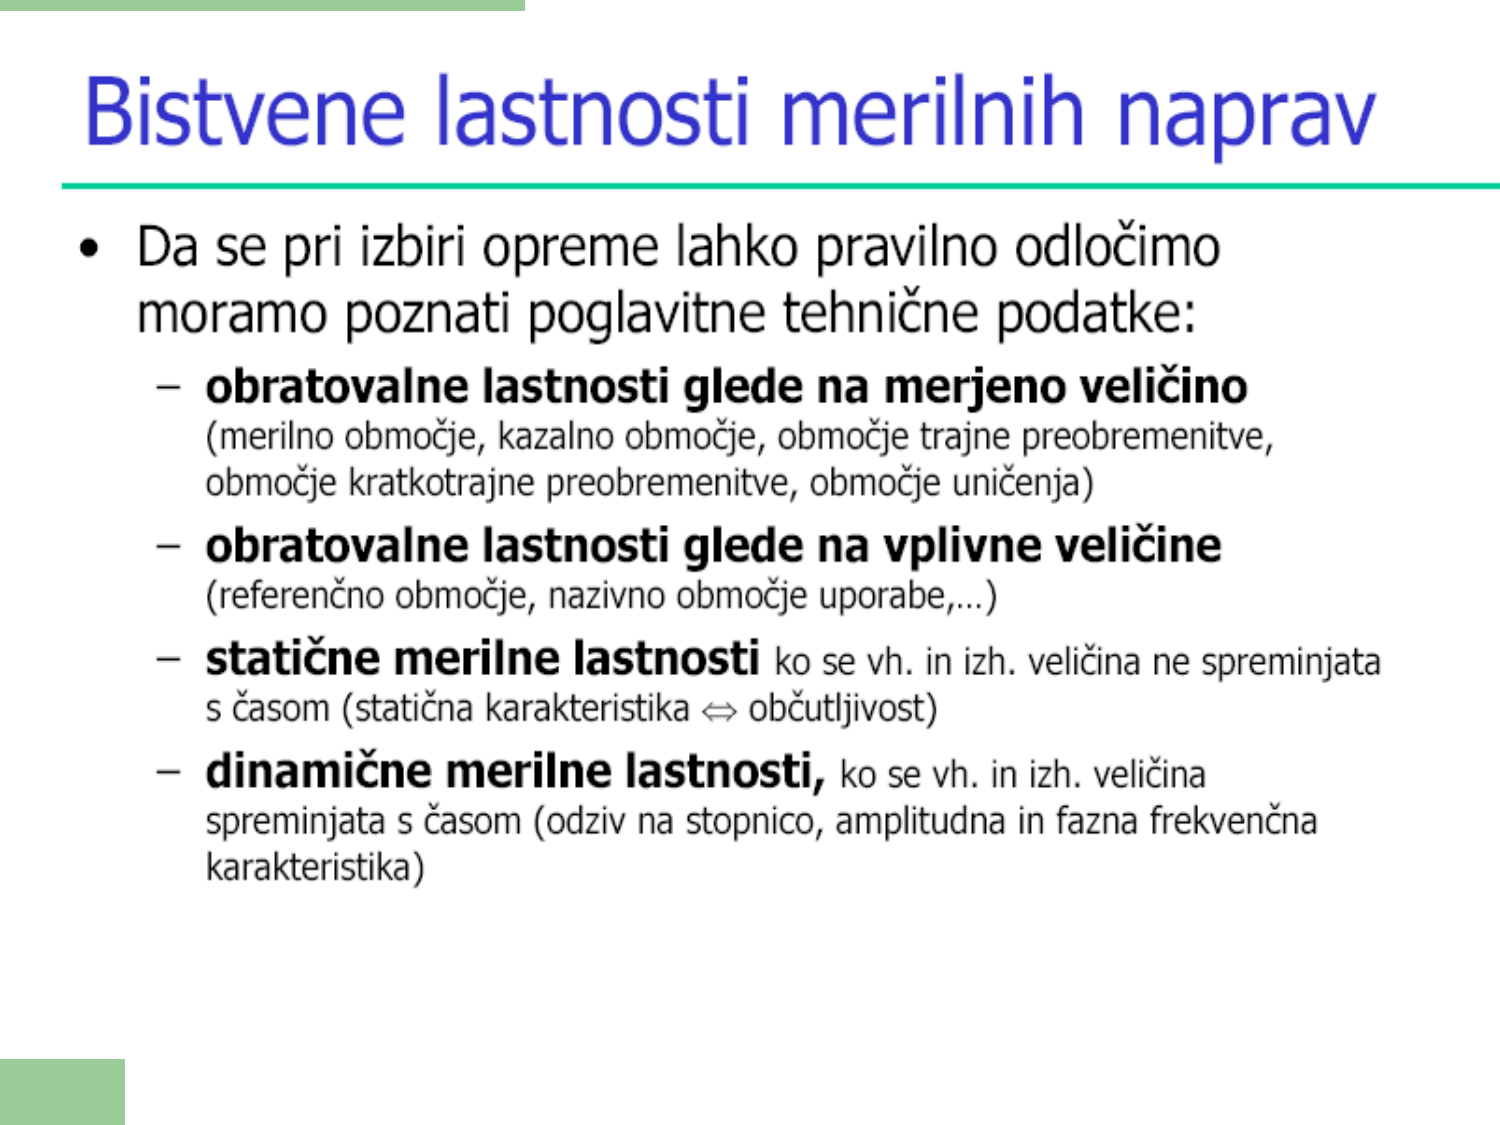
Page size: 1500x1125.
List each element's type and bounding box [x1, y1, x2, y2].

text_box [0, 11, 1500, 1059]
